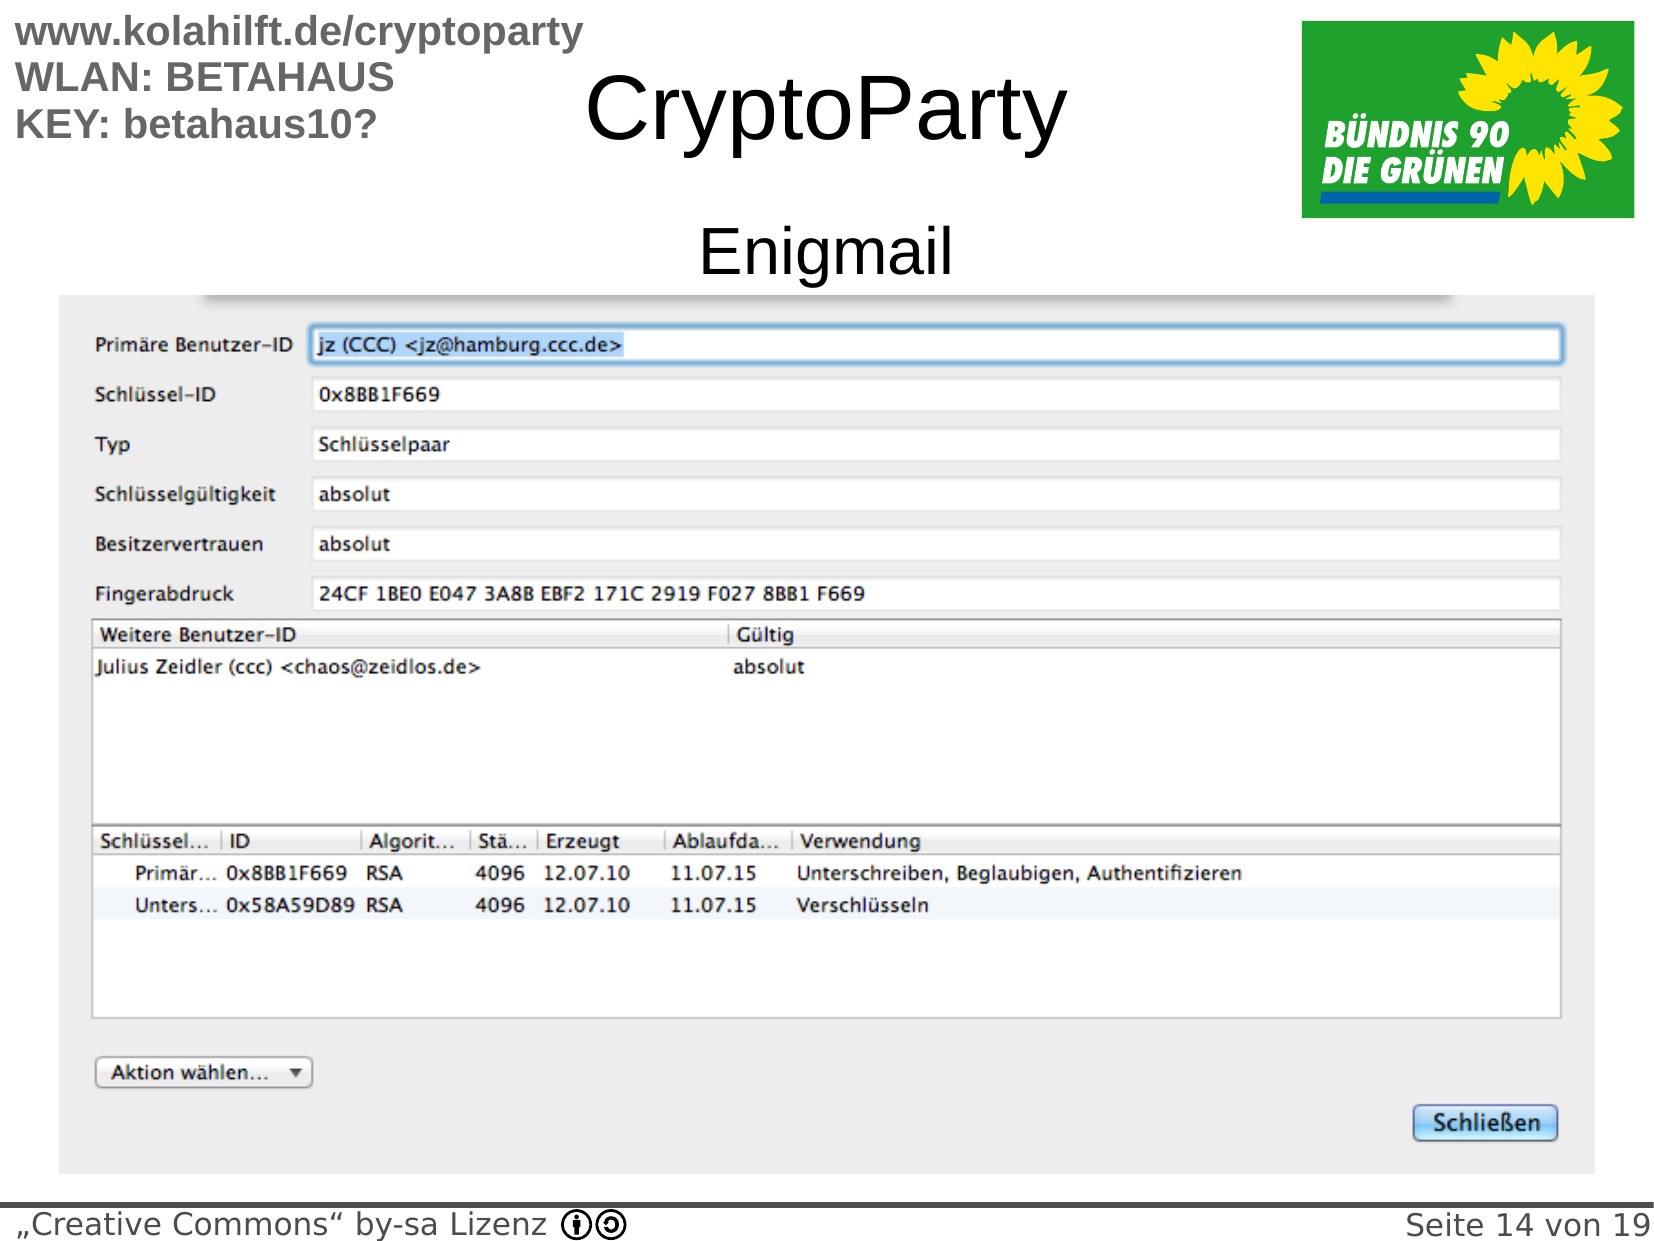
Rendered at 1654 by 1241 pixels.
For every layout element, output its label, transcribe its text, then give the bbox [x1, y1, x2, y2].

picture [59, 295, 1595, 1174]
text_box Enigmail [37, 206, 1616, 465]
